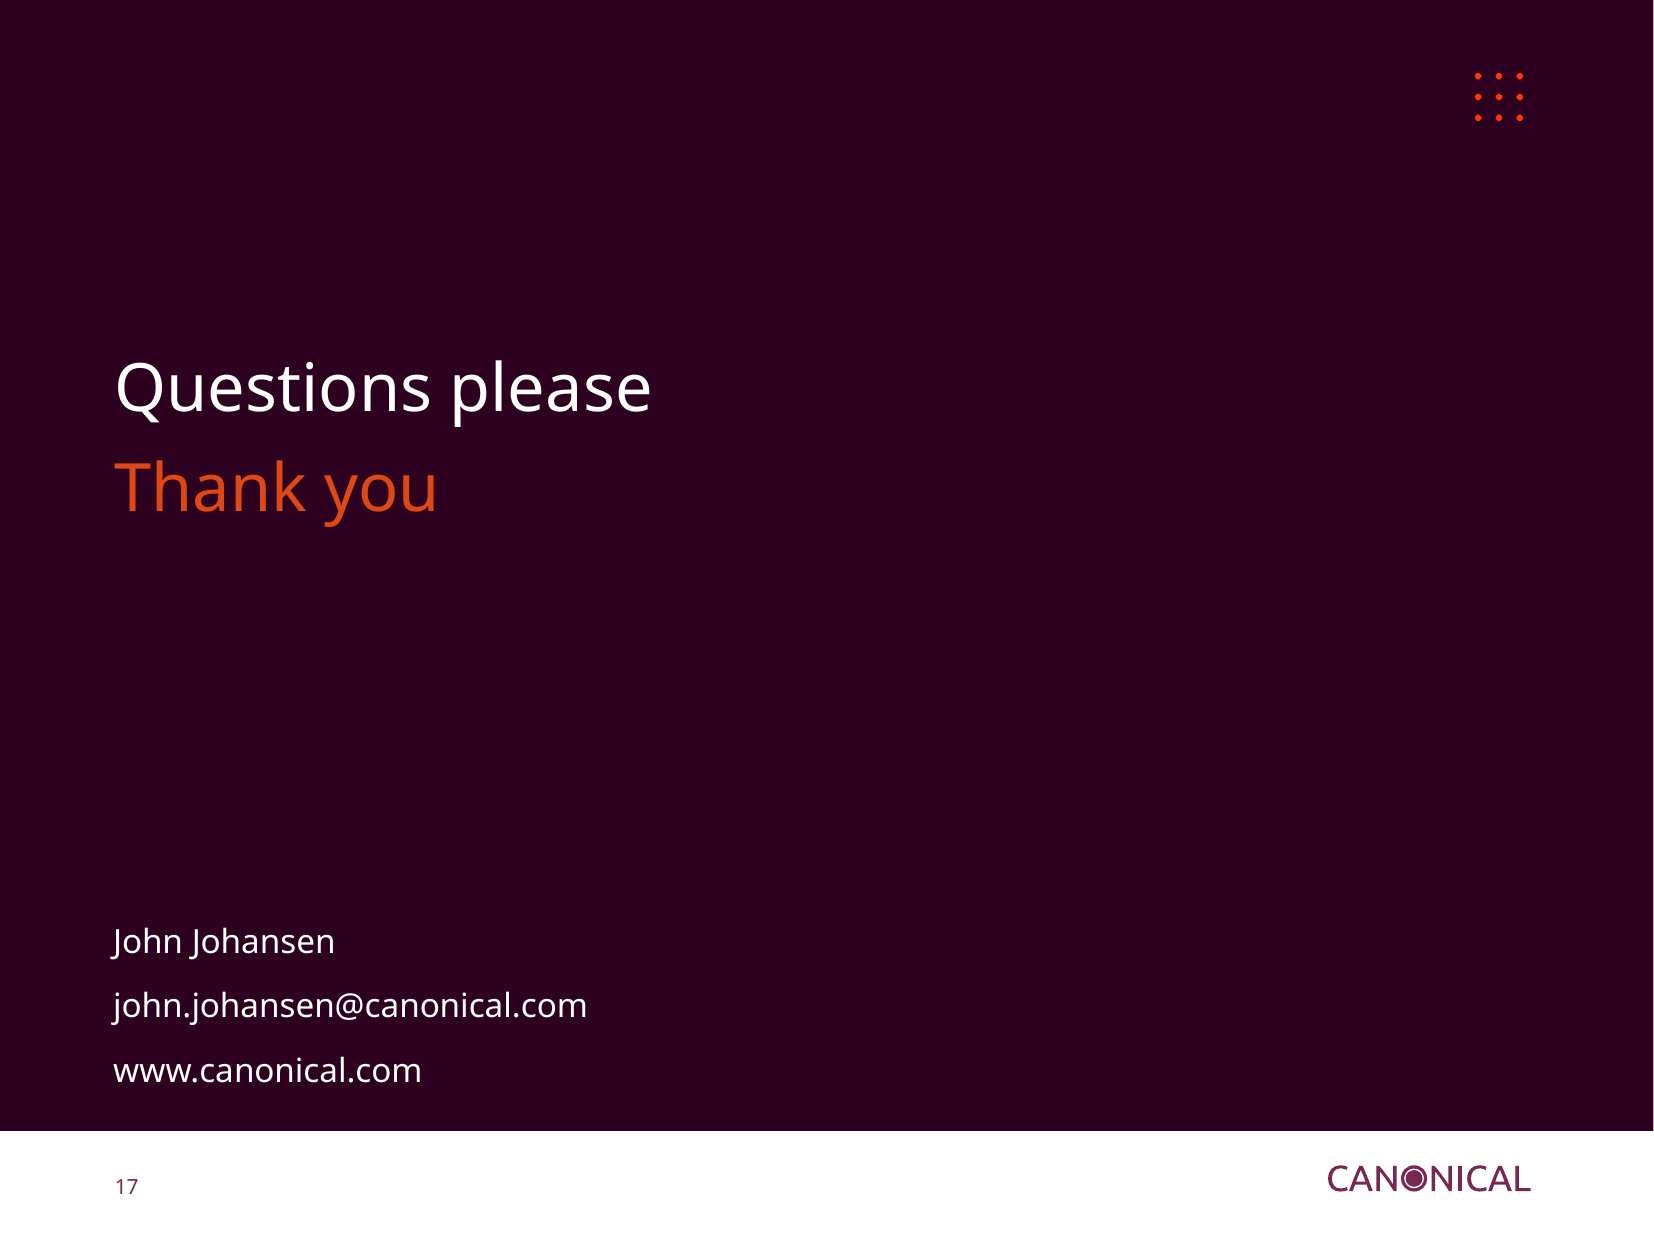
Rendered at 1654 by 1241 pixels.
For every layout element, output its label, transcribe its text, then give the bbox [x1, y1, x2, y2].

list John Johansen john.johansen@canonical.com www.canonical.com [113, 913, 817, 1241]
picture [0, 0, 1654, 1131]
title Questions please Thank you [114, 352, 863, 510]
